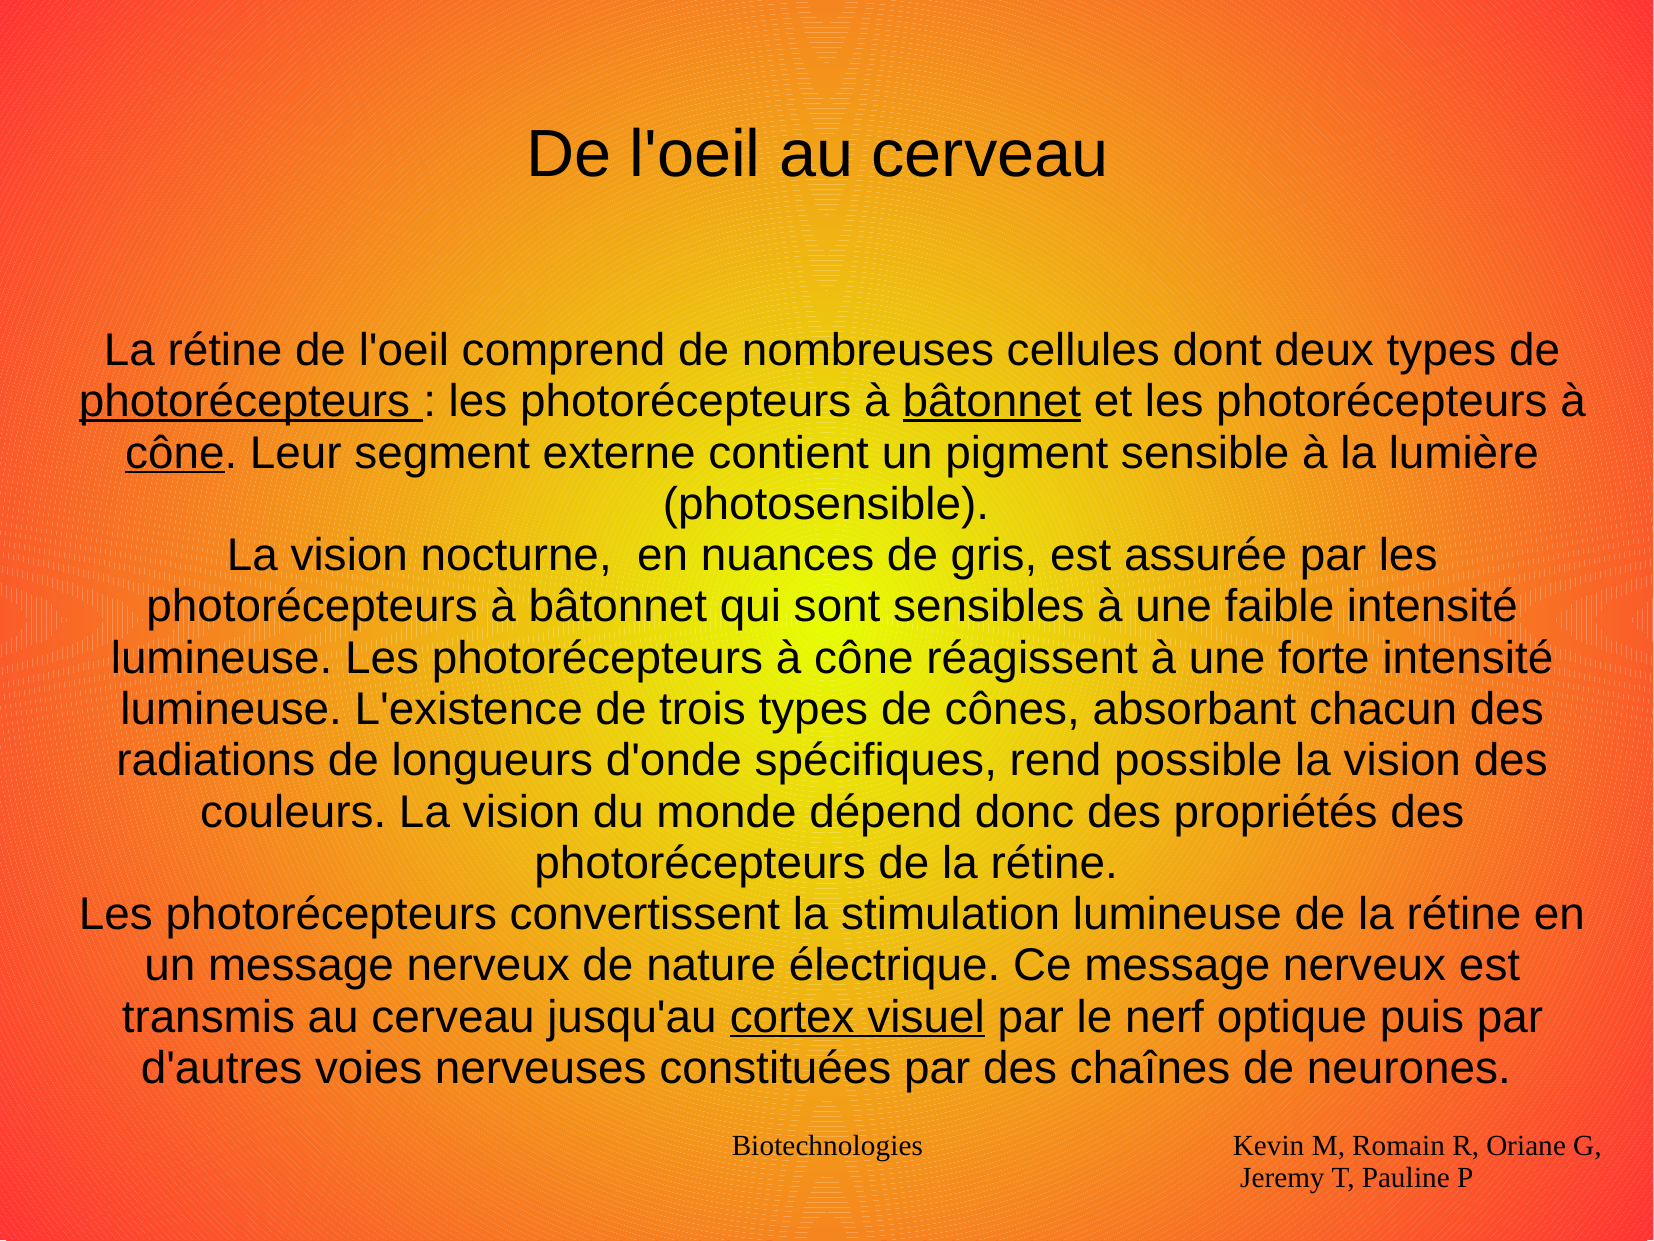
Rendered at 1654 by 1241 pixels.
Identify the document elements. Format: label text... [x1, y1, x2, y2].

title De l'oeil au cerveau [82, 49, 1571, 257]
subtitle La rétine de l'oeil comprend de nombreuses cellules dont deux types de photorécepteurs : les photorécepteurs à bâtonnet et les photorécepteurs à cône. Leur segment externe contient un pigment sensible à la lumière (photosensible). La vision nocturne, en nuances de gris, est assurée par les photorécepteurs à bâtonnet qui sont sensibles à une faible intensité lumineuse. Les photorécepteurs à cône réagissent à une forte intensité lumineuse. L'existence de trois types de cônes, absorbant chacun des radiations de longueurs d'onde spécifiques, rend possible la vision des couleurs. La vision du monde dépend donc des propriétés des photorécepteurs de la rétine. Les photorécepteurs convertissent la stimulation lumineuse de la rétine en un message nerveux de nature électrique. Ce message nerveux est transmis au cerveau jusqu'au cortex visuel par le nerf optique puis par d'autres voies nerveuses constituées par des chaînes de neurones. [59, 265, 1607, 1152]
